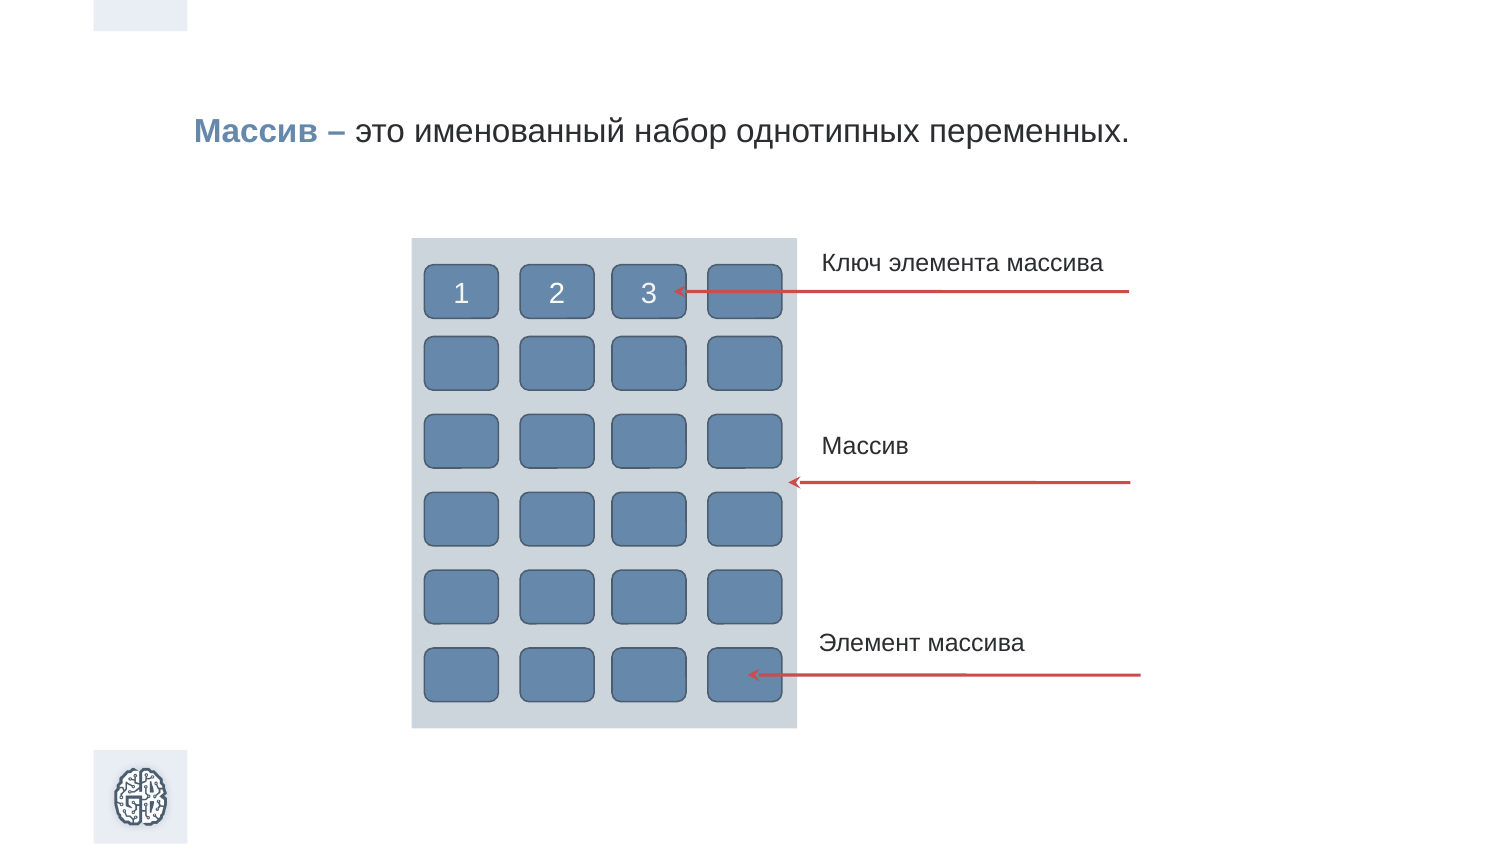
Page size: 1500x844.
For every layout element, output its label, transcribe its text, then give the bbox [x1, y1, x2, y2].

text_box 2 [520, 264, 595, 319]
text_box 1 [424, 264, 499, 319]
text_box Массив – это именованный набор однотипных переменных. [186, 102, 1311, 183]
text_box [411, 238, 798, 729]
text_box Элемент массива [803, 611, 1133, 666]
text_box Ключ элемента массива [806, 231, 1136, 285]
text_box 3 [611, 264, 687, 319]
text_box Массив [806, 414, 1128, 468]
picture [106, 760, 175, 834]
